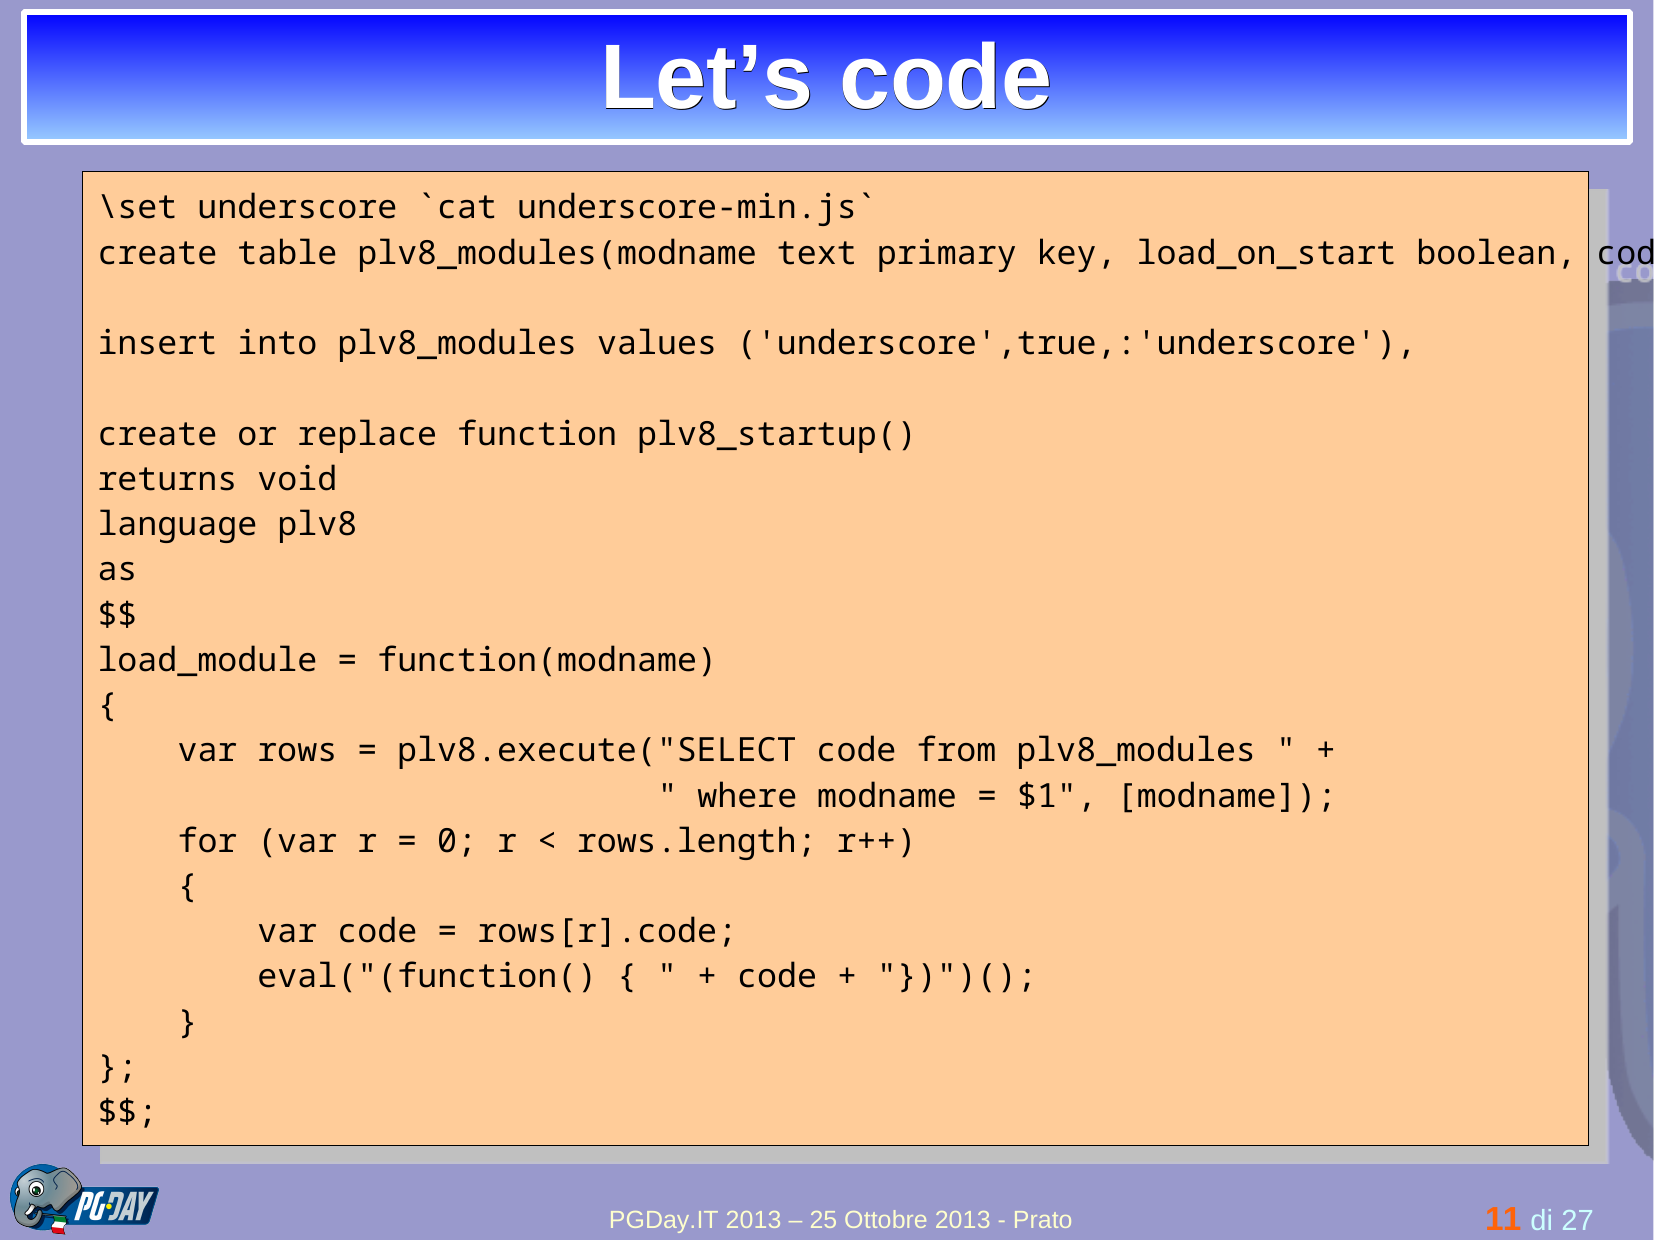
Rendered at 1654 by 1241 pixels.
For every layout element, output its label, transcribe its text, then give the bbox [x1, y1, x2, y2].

text_box \set underscore `cat underscore-min.js` create table plv8_modules(modname text primary key, load_on_start boolean, code text); insert into plv8_modules values ('underscore',true,:'underscore'), create or replace function plv8_startup() returns void language plv8 as $$ load_module = function(modname) { var rows = plv8.execute("SELECT code from plv8_modules " + " where modname = $1", [modname]); for (var r = 0; r < rows.length; r++) { var code = rows[r].code; eval("(function() { " + code + "})")(); } }; $$; [82, 171, 1589, 1146]
picture [9, 1163, 160, 1236]
picture [1191, 279, 1654, 1182]
title Let’s code [23, 11, 1630, 142]
